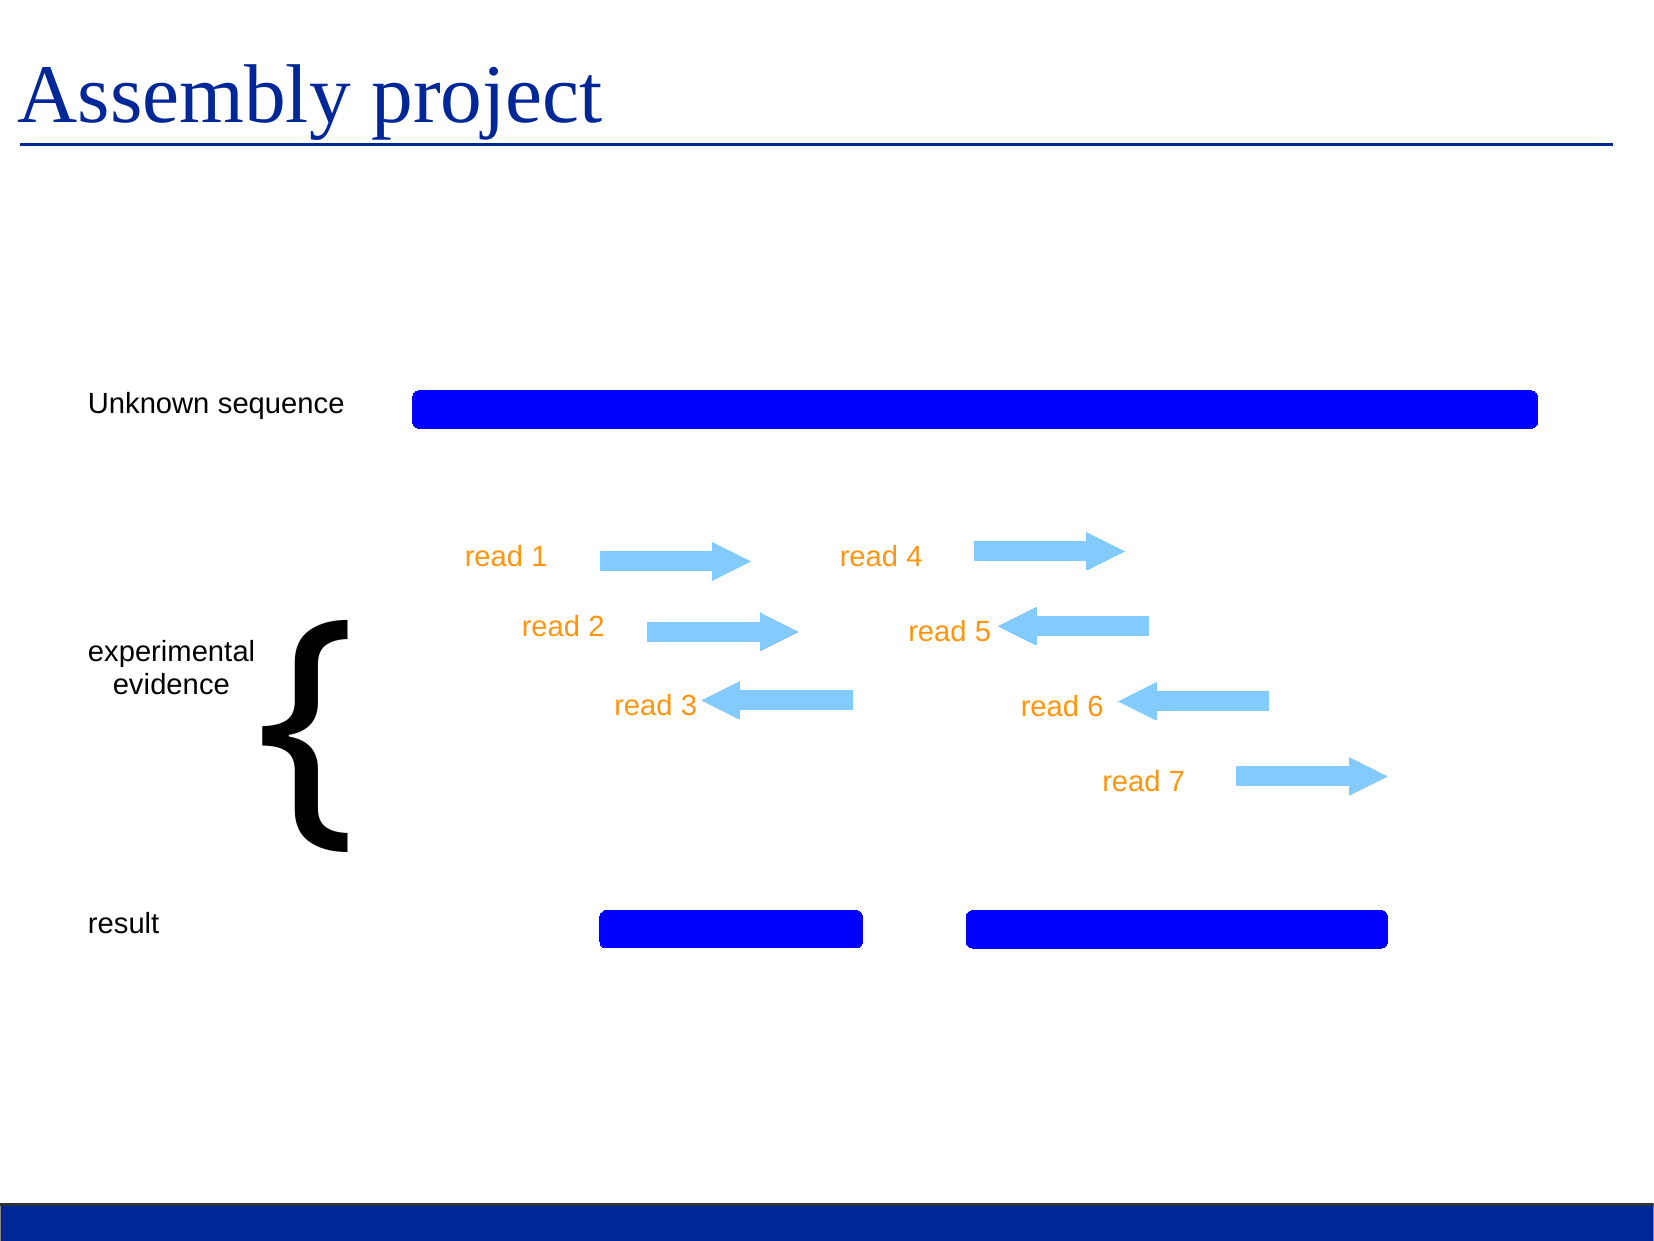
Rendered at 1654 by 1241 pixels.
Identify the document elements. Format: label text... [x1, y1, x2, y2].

text_box read 2 [507, 602, 620, 651]
text_box [702, 681, 853, 719]
text_box [1118, 682, 1269, 720]
text_box [412, 390, 1538, 429]
text_box [599, 910, 863, 948]
text_box [974, 532, 1125, 570]
text_box [647, 612, 798, 651]
text_box read 7 [1087, 757, 1201, 806]
text_box [600, 542, 751, 581]
text_box result [73, 899, 175, 947]
text_box experimental evidence [73, 627, 210, 708]
text_box Unknown sequence [73, 379, 361, 428]
text_box read 1 [450, 532, 563, 581]
title Assembly project [17, 0, 1589, 198]
text_box [966, 910, 1388, 949]
text_box { [210, 518, 401, 844]
text_box [998, 607, 1149, 645]
text_box read 5 [893, 607, 1007, 656]
text_box read 6 [1006, 682, 1119, 731]
text_box [1236, 757, 1387, 795]
text_box read 4 [825, 532, 938, 581]
text_box read 3 [599, 681, 713, 730]
